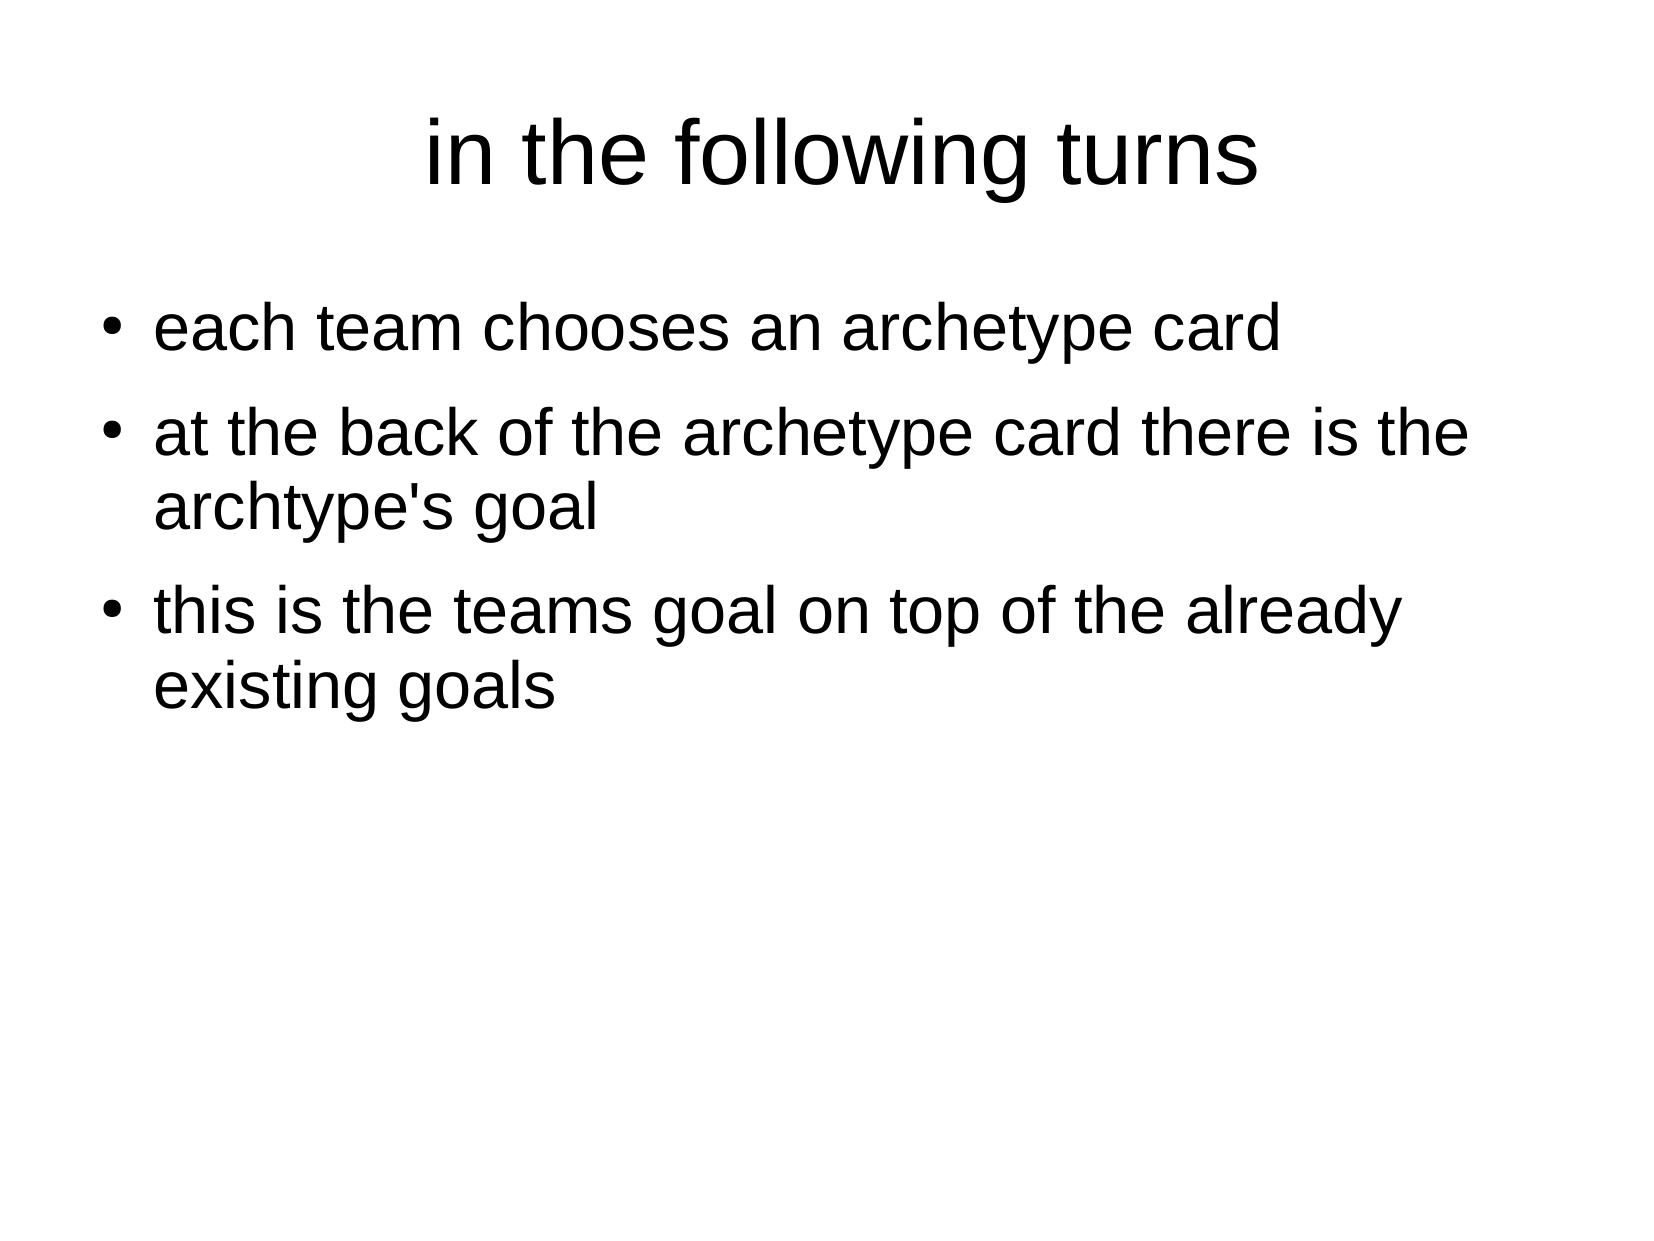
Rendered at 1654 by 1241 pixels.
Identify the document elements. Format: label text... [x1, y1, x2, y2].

title in the following turns [82, 49, 1571, 257]
list each team chooses an archetype card at the back of the archetype card there is the archtype's goal this is the teams goal on top of the already existing goals [82, 290, 1571, 1109]
